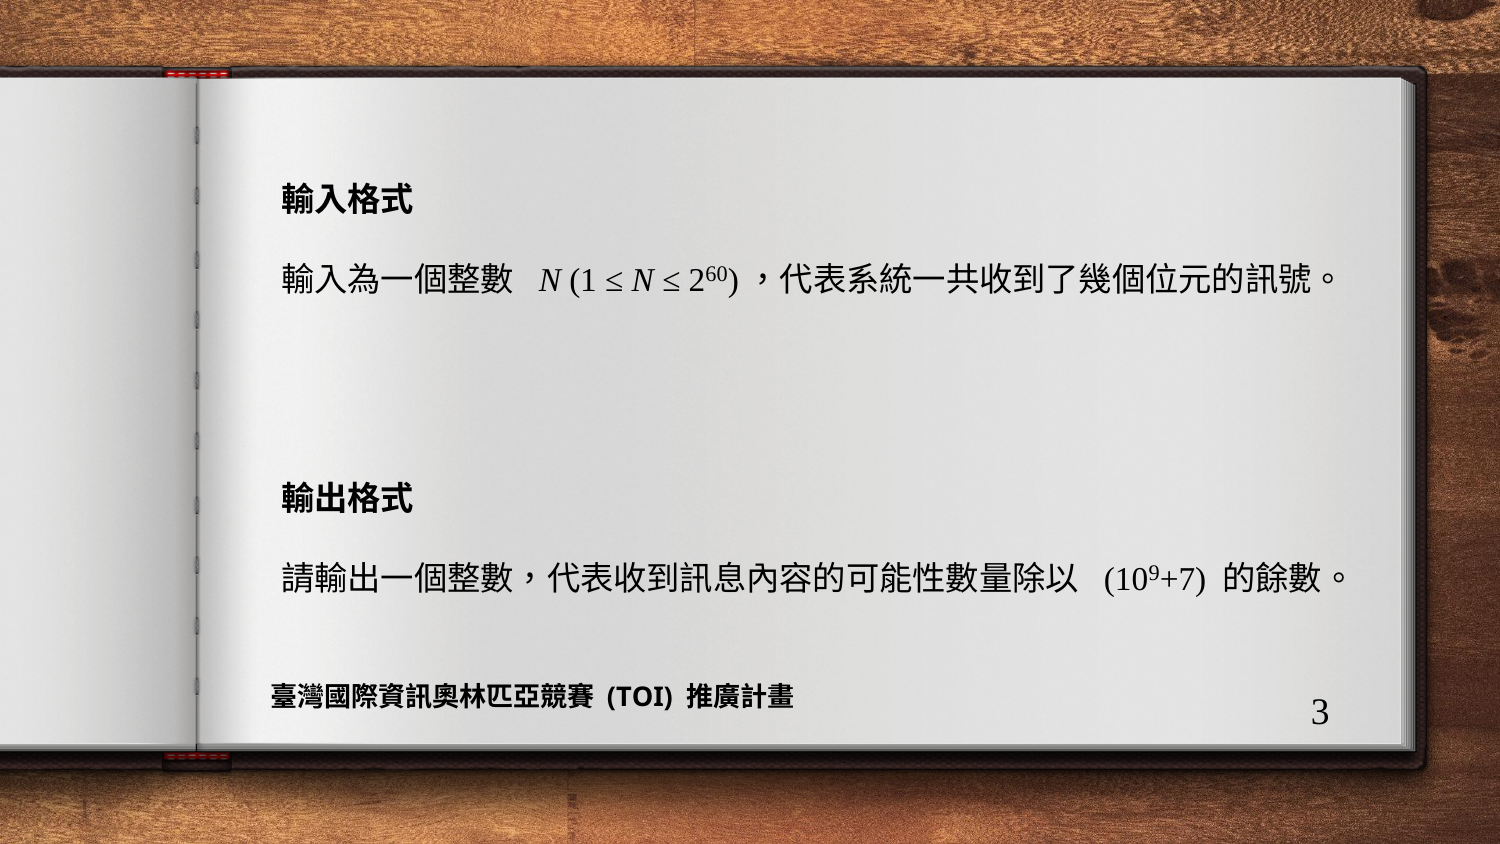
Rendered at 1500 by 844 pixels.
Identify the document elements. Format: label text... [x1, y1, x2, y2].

text_box 輸出格式 請輸出一個整數，代表收到訊息內容的可能性數量除以 (109+7) 的餘數。 [266, 469, 1368, 604]
text_box 輸入格式 輸入為一個整數 N (1 ≤ N ≤ 260)，代表系統一共收到了幾個位元的訊號。 [266, 171, 1400, 306]
text_box [1295, 672, 1386, 737]
